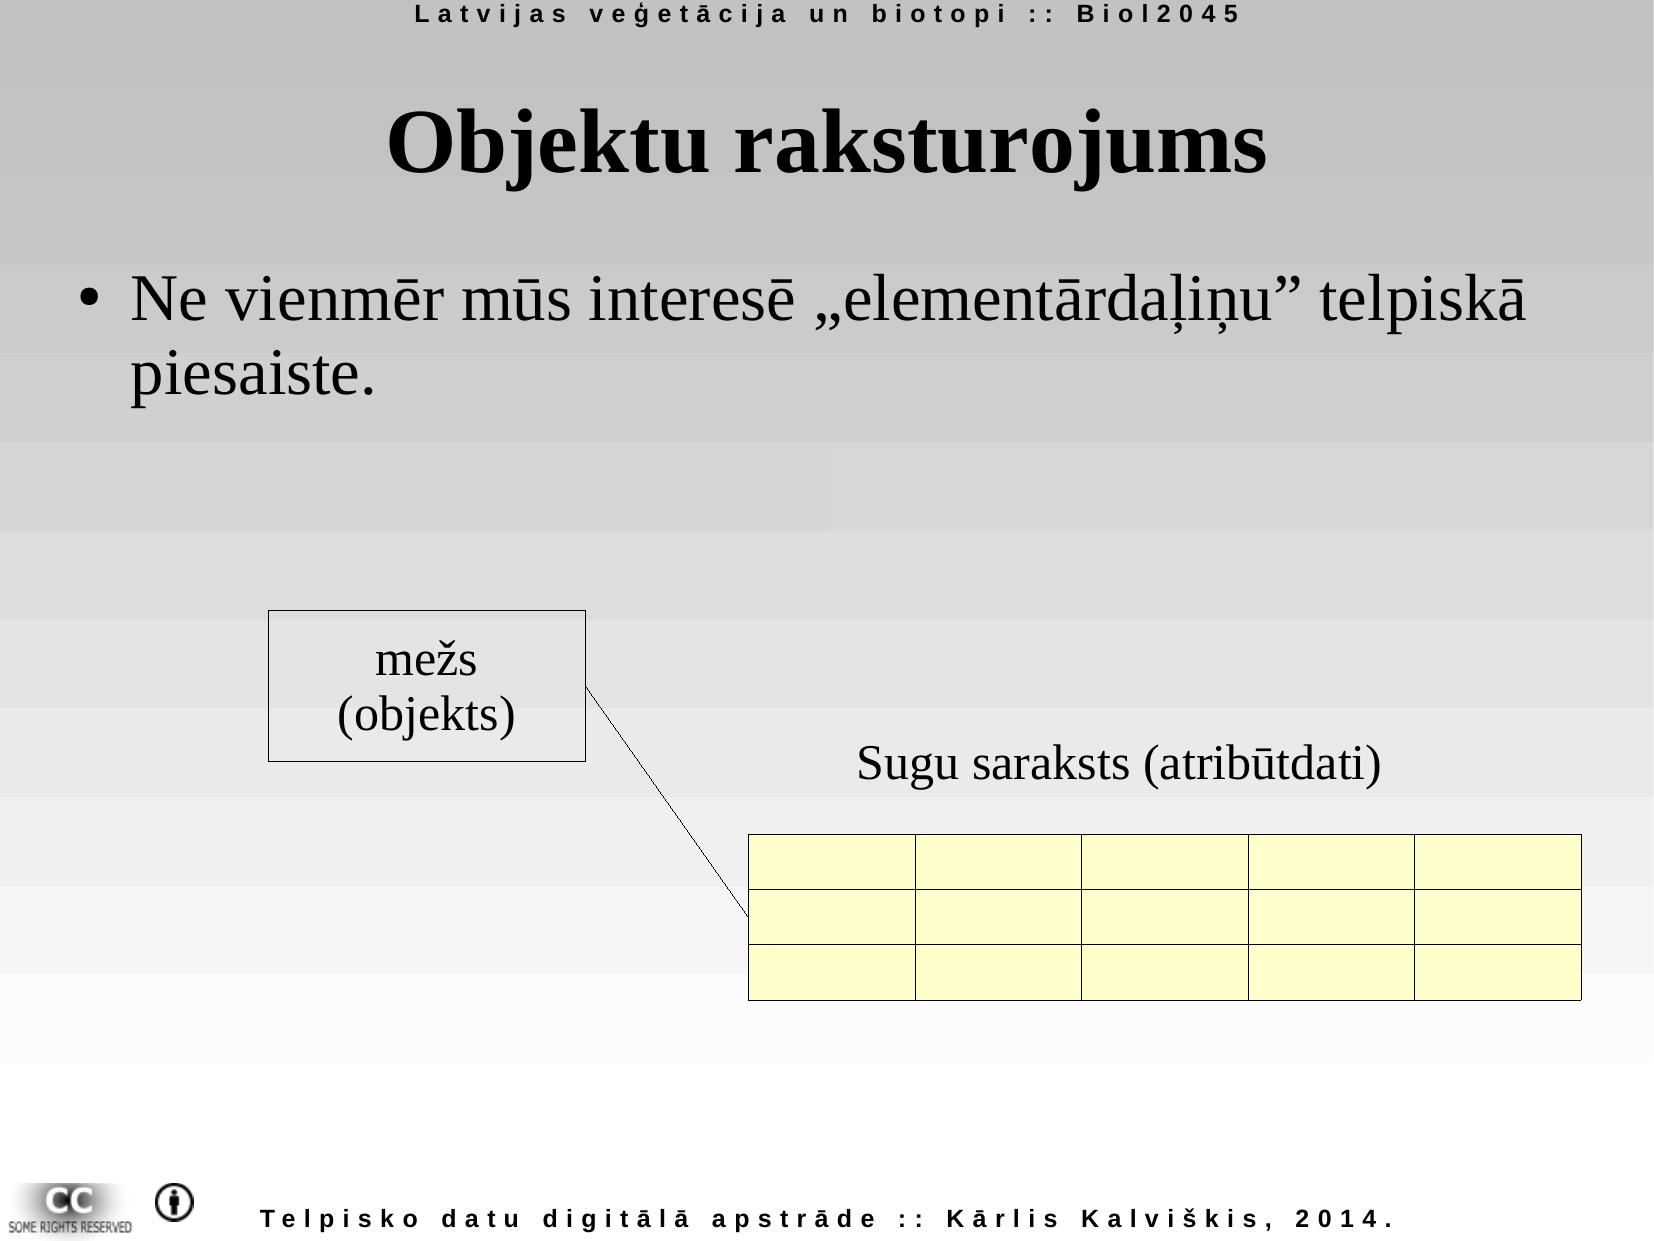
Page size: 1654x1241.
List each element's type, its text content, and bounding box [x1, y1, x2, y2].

text_box Sugu saraksts (atribūtdati) [856, 734, 1384, 791]
table_cell [1415, 945, 1581, 1000]
table_cell [749, 890, 915, 944]
table_header [1415, 835, 1581, 889]
table_cell [1249, 945, 1414, 1000]
text_box mežs (objekts) [268, 610, 586, 762]
table_header [749, 835, 915, 889]
table_cell [916, 945, 1081, 1000]
table_cell [916, 890, 1081, 944]
picture [0, 0, 1654, 1241]
table_header [1249, 835, 1414, 889]
title Objektu raksturojums [59, 37, 1596, 246]
list Ne vienmēr mūs interesē „elementārdaļiņu” telpiskā piesaiste. [59, 261, 1596, 1175]
table_header [916, 835, 1081, 889]
table_cell [1082, 890, 1248, 944]
table_cell [1249, 890, 1414, 944]
table_cell [1082, 945, 1248, 1000]
table_cell [749, 945, 915, 1000]
table_cell [1415, 890, 1581, 944]
table_header [1082, 835, 1248, 889]
